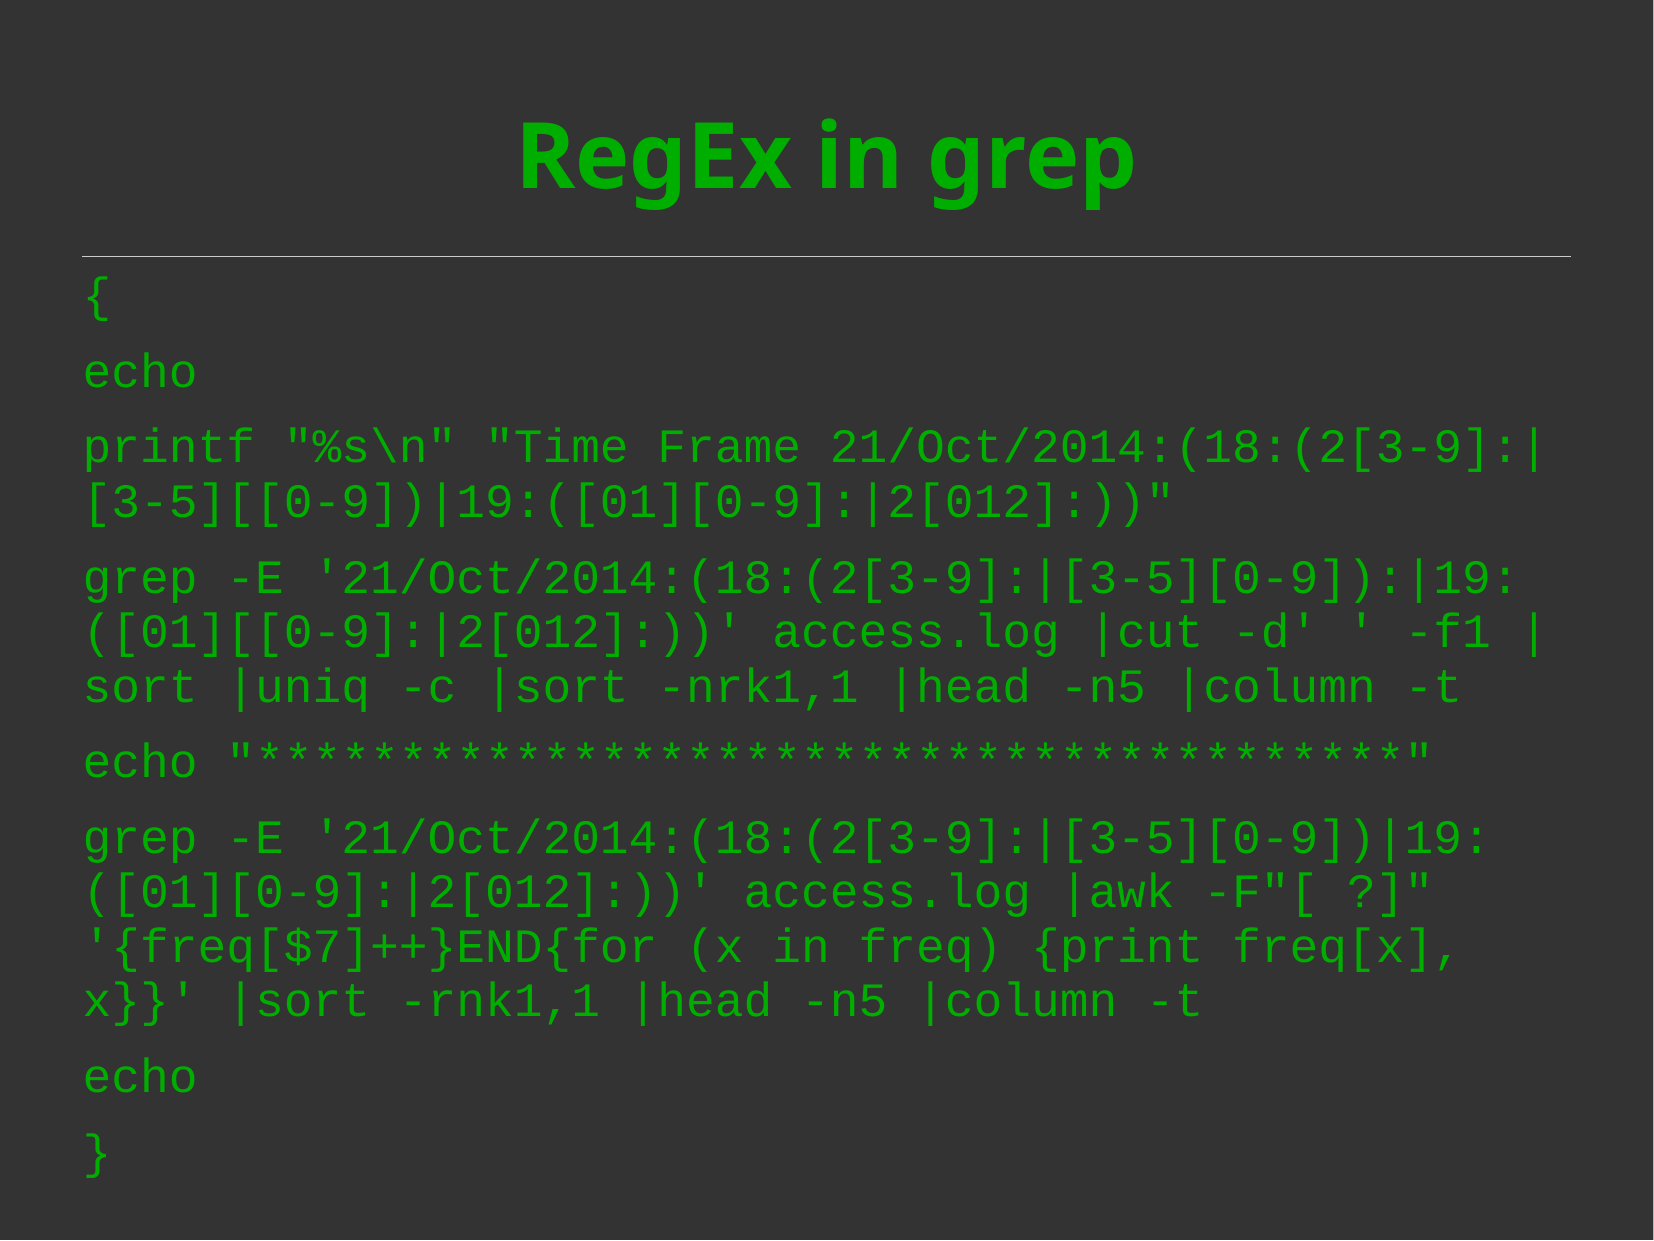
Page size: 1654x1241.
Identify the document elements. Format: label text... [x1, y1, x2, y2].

list { echo printf "%s\n" "Time Frame 21/Oct/2014:(18:(2[3-9]:|[3-5][[0-9])|19:([01][0-9]:|2[012]:))" grep -E '21/Oct/2014:(18:(2[3-9]:|[3-5][0-9]):|19:([01][[0-9]:|2[012]:))' access.log |cut -d' ' -f1 |sort |uniq -c |sort -nrk1,1 |head -n5 |column -t echo "****************************************" grep -E '21/Oct/2014:(18:(2[3-9]:|[3-5][0-9])|19:([01][0-9]:|2[012]:))' access.log |awk -F"[ ?]" '{freq[$7]++}END{for (x in freq) {print freq[x], x}}' |sort -rnk1,1 |head -n5 |column -t echo } [82, 271, 1571, 1193]
title RegEx in grep [82, 49, 1571, 257]
